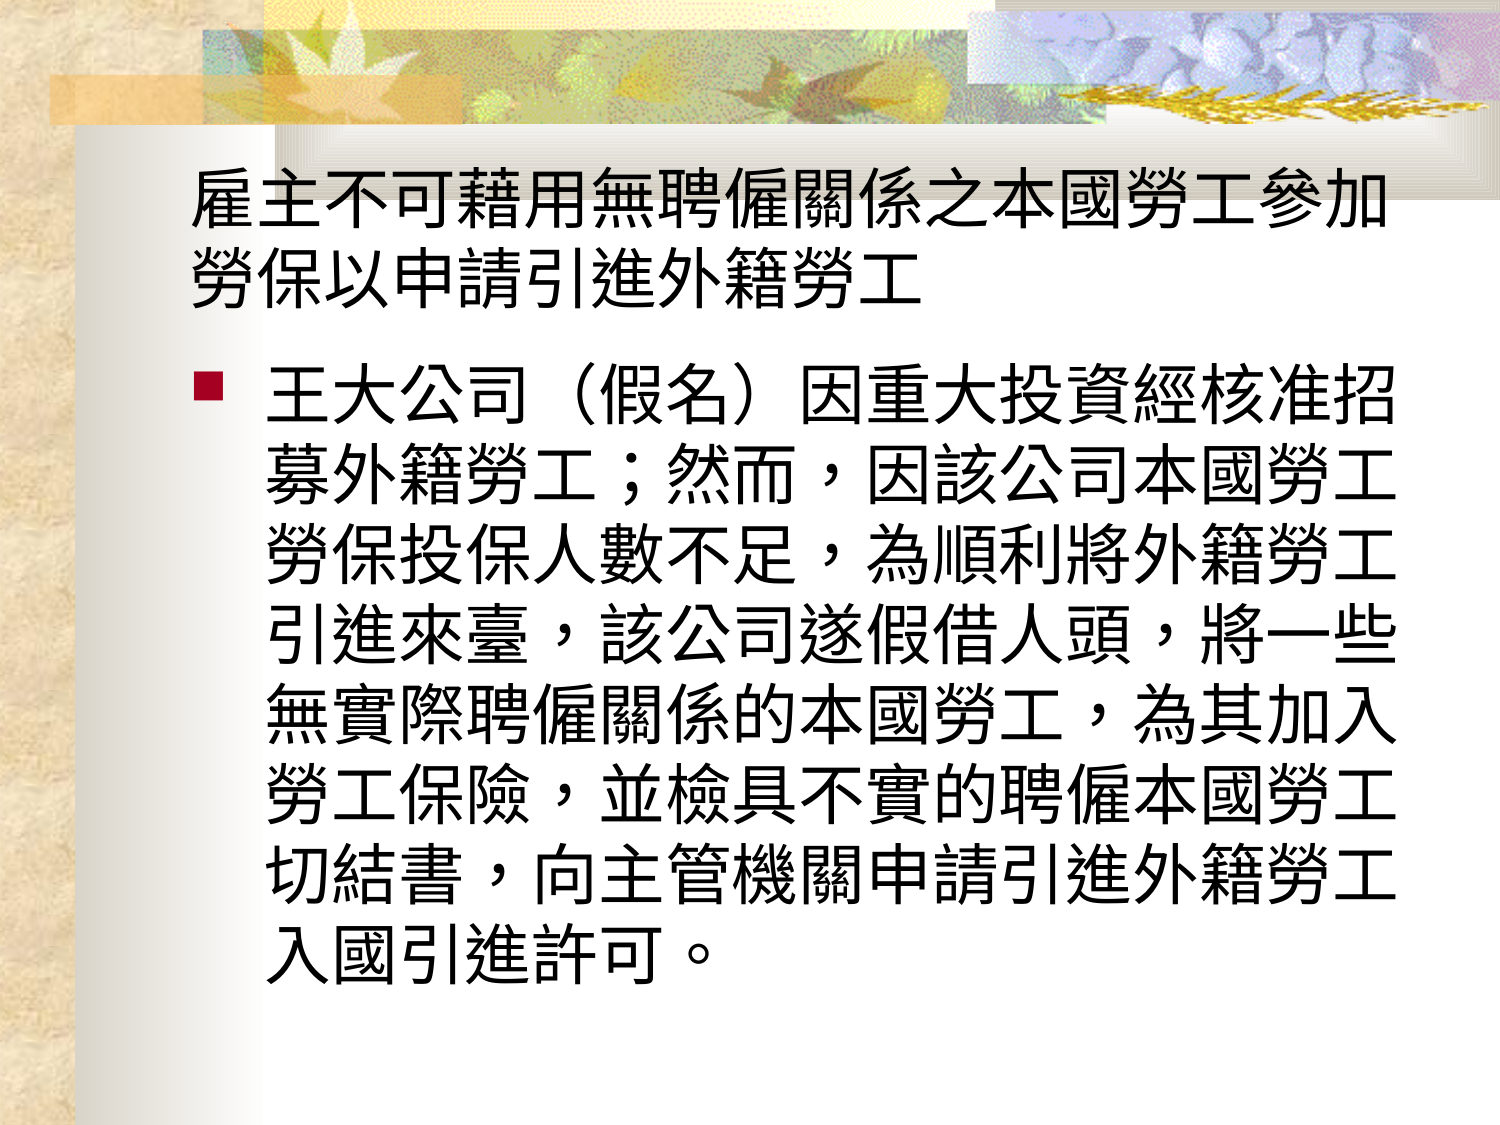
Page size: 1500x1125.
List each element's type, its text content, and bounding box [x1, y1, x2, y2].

list 王大公司（假名）因重大投資經核准招募外籍勞工；然而，因該公司本國勞工勞保投保人數不足，為順利將外籍勞工引進來臺，該公司遂假借人頭，將一些無實際聘僱關係的本國勞工，為其加入勞工保險，並檢具不實的聘僱本國勞工切結書，向主管機關申請引進外籍勞工入國引進許可。 [174, 344, 1450, 1020]
title 雇主不可藉用無聘僱關係之本國勞工參加勞保以申請引進外籍勞工 [174, 137, 1450, 325]
picture [0, 0, 1500, 1125]
